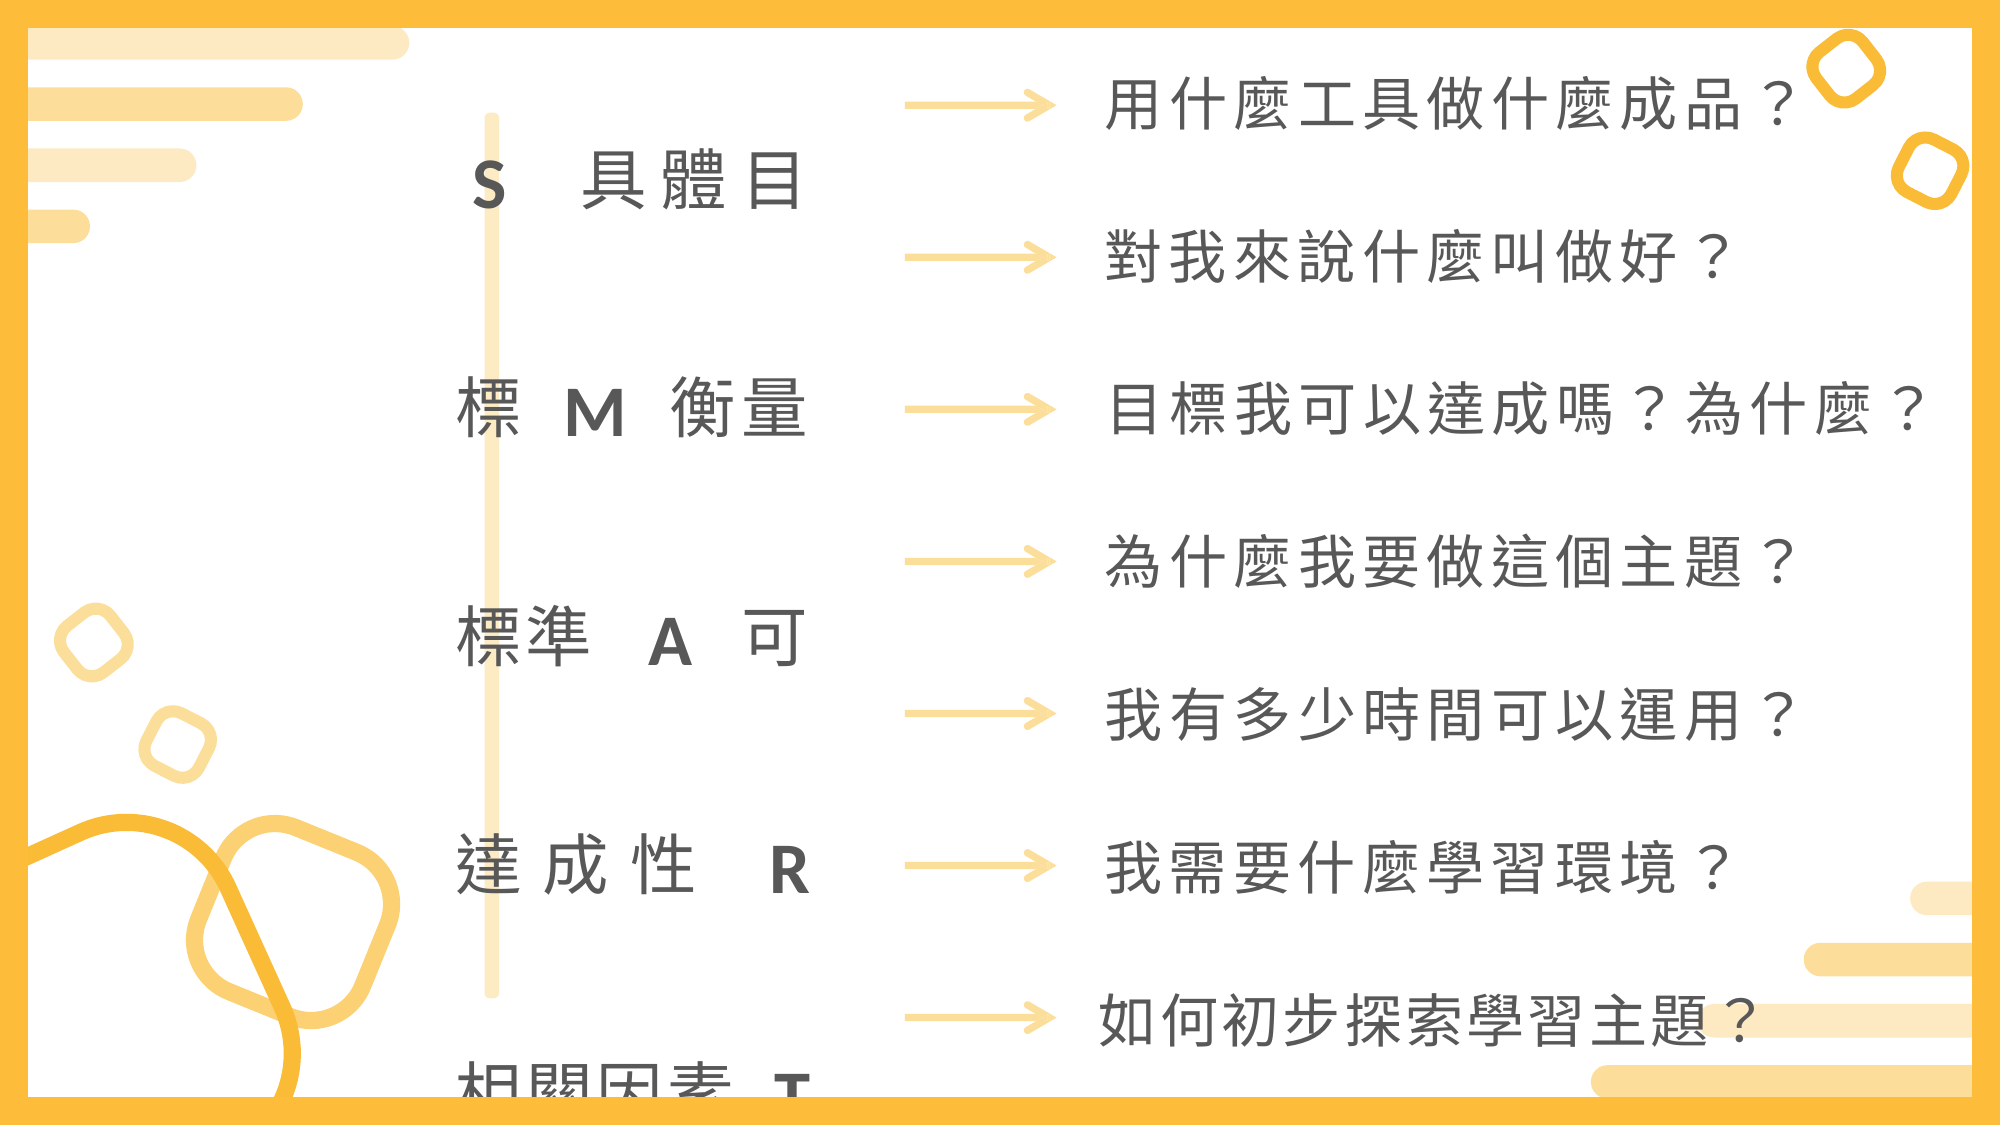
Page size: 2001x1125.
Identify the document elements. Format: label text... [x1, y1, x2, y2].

text_box [904, 1001, 1057, 1034]
text_box 我需要什麼學習環境？ [1103, 829, 1753, 901]
text_box 我有多少時間可以運用？ [1103, 676, 1818, 749]
text_box [1777, 1003, 1972, 1038]
text_box [28, 209, 91, 244]
text_box [904, 545, 1057, 578]
text_box [1910, 881, 1972, 916]
text_box S 具體目標 M衡量標準 A 可達成性 R 相關因素 T 投入時間 E 學習環境 R 所需資源 [606, 1068, 652, 1097]
text_box [28, 87, 303, 121]
text_box 目標我可以達成嗎？為什麼？ [1104, 371, 1948, 443]
text_box [28, 28, 410, 60]
text_box 用什麼工具做什麼成品？ [1103, 65, 1818, 137]
text_box [1590, 1065, 1972, 1097]
text_box 如何初步探索學習主題？ [1097, 982, 1777, 1054]
text_box [904, 240, 1057, 274]
text_box [904, 393, 1057, 426]
text_box 對我來說什麼叫做好？ [1103, 218, 1753, 290]
text_box [28, 148, 197, 183]
text_box [1803, 942, 1972, 977]
text_box [904, 697, 1057, 730]
text_box [904, 849, 1057, 882]
text_box S 具體目標 M衡量標準 A 可達成性 R 相關因素 T 投入時間 E 學習環境 R 所需資源 [454, 28, 811, 1097]
text_box [904, 88, 1057, 122]
text_box 為什麼我要做這個主題？ [1103, 524, 1818, 596]
